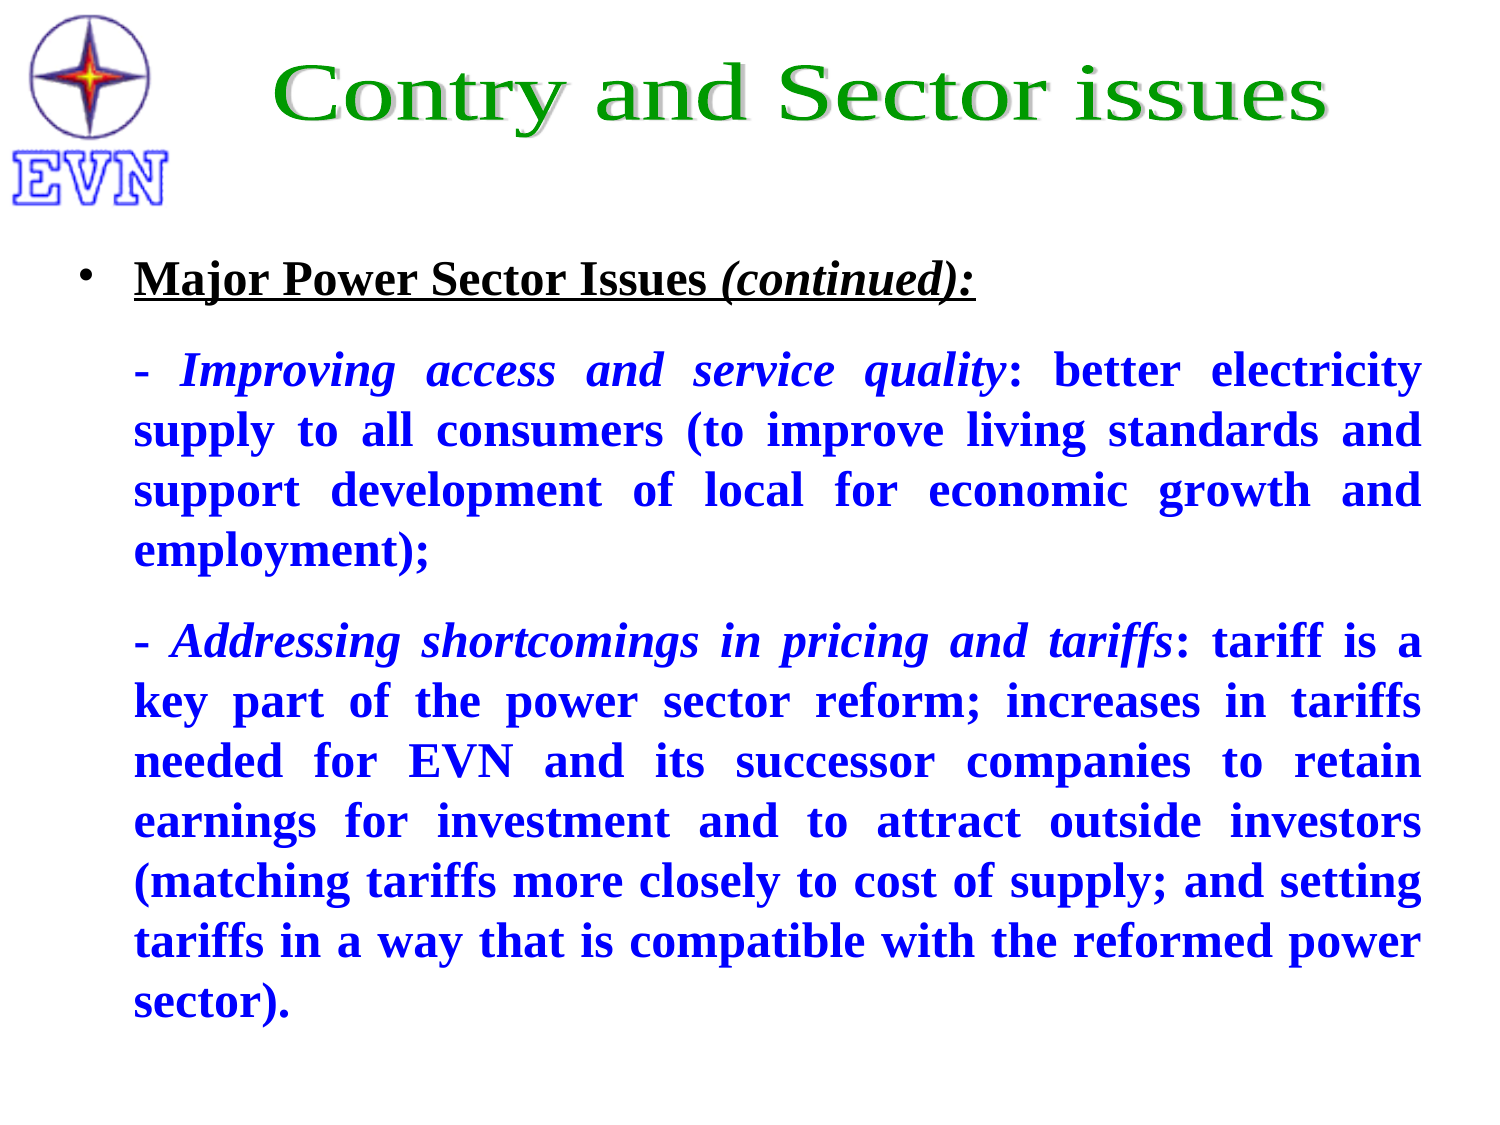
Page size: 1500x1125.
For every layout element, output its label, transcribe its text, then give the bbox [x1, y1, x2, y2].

text_box Contry and Sector issues [837, 80, 878, 121]
text_box Contry and Sector issues [274, 65, 336, 121]
text_box Contry and Sector issues [597, 80, 640, 121]
text_box Contry and Sector issues [1187, 81, 1238, 121]
text_box Major Power Sector Issues (continued): - Improving access and service quality: better electricity supply to all consumers (to improve living standards and support development of local for economic growth and employment); - Addressing shortcomings in pricing and tariffs: tariff is a key part of the power sector reform; increases in tariffs needed for EVN and its successor companies to retain earnings for investment and to attract outside investors (matching tariffs more closely to cost of supply; and setting tariffs in a way that is compatible with the reformed power sector). [62, 237, 1438, 1036]
text_box Contry and Sector issues [480, 80, 513, 120]
text_box Contry and Sector issues [1243, 80, 1284, 121]
text_box Contry and Sector issues [781, 65, 828, 121]
text_box Contry and Sector issues [514, 81, 567, 138]
text_box Contry and Sector issues [962, 80, 1008, 121]
text_box Contry and Sector issues [1013, 80, 1047, 120]
text_box Contry and Sector issues [1291, 80, 1325, 121]
text_box Contry and Sector issues [1107, 80, 1141, 121]
text_box Contry and Sector issues [345, 80, 392, 121]
text_box Contry and Sector issues [449, 73, 478, 121]
text_box Contry and Sector issues [885, 80, 926, 121]
text_box Contry and Sector issues [643, 80, 693, 120]
text_box Contry and Sector issues [698, 62, 747, 121]
text_box Contry and Sector issues [1075, 81, 1102, 120]
text_box Contry and Sector issues [929, 73, 958, 121]
picture [0, 0, 179, 223]
text_box Contry and Sector issues [1149, 80, 1183, 121]
text_box Contry and Sector issues [397, 80, 447, 120]
